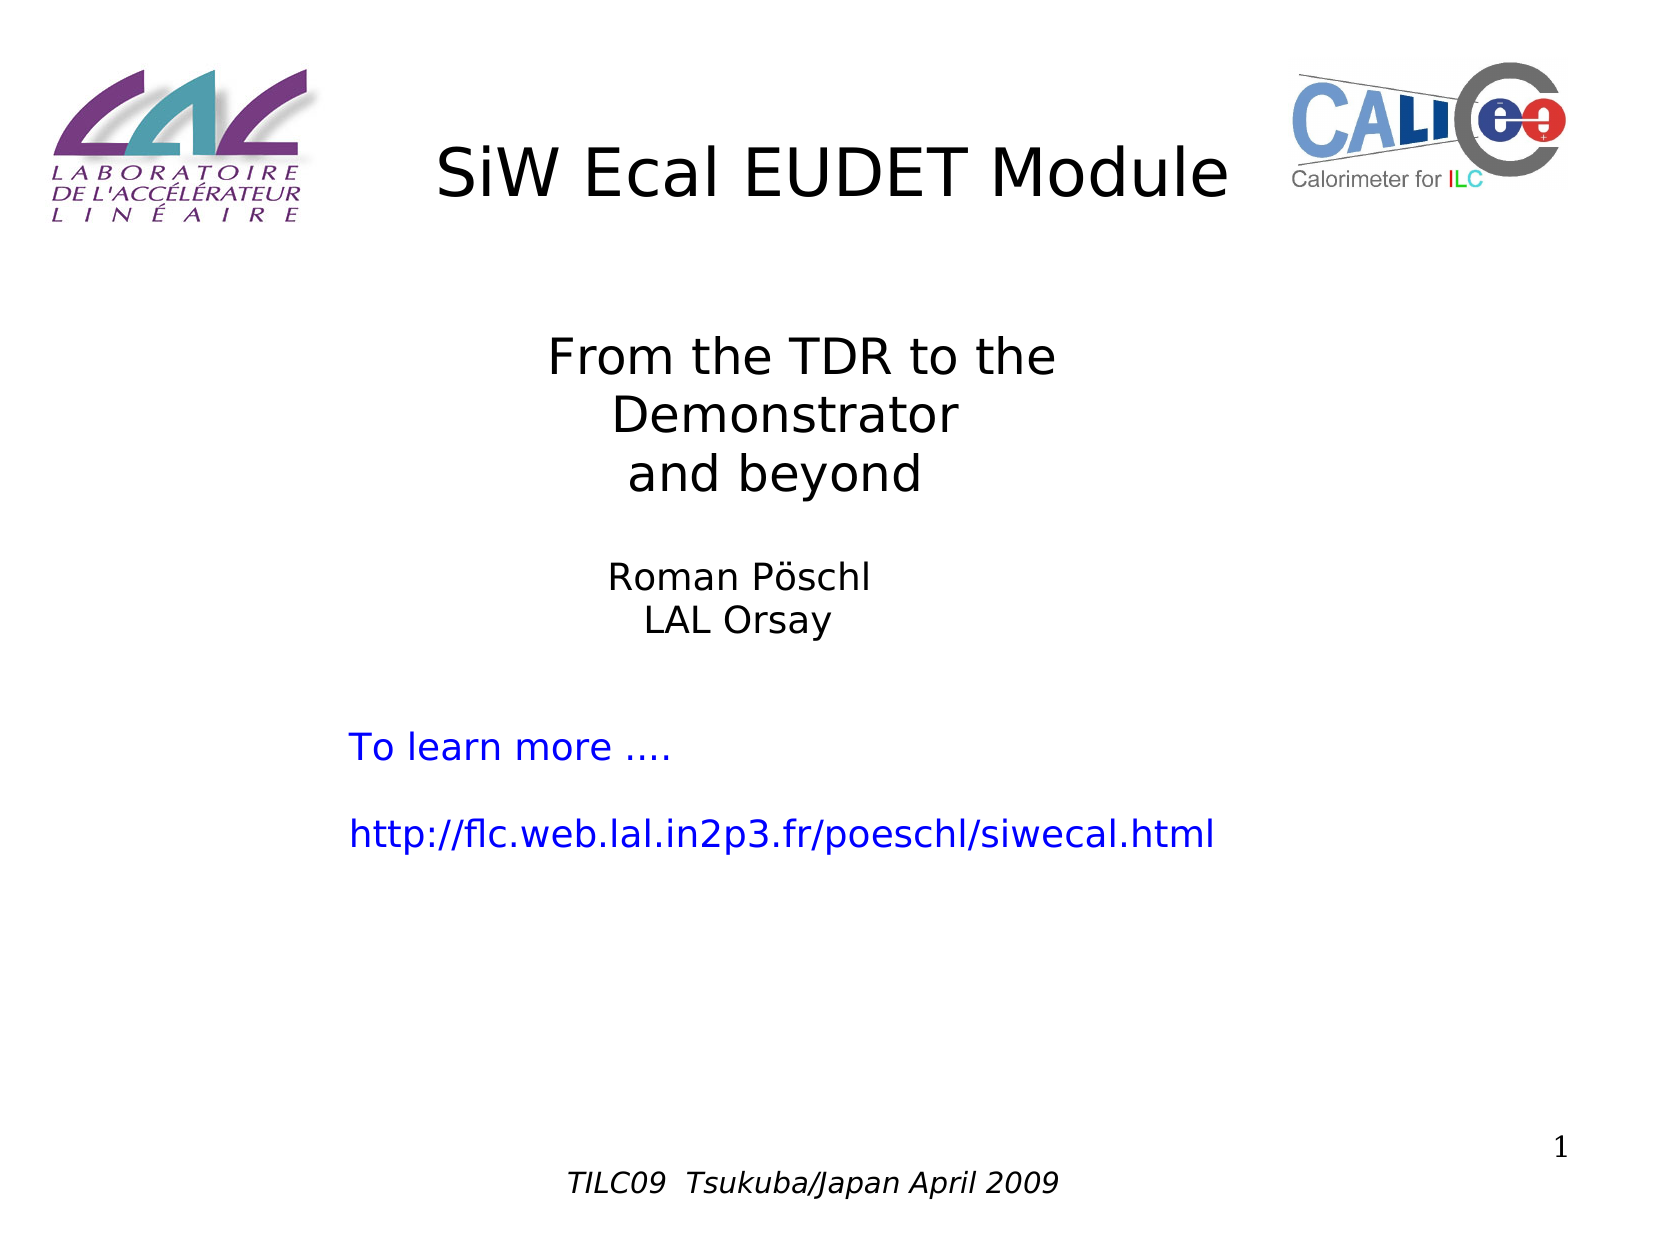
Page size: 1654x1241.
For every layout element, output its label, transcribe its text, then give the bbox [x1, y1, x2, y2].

text_box To learn more .... http://flc.web.lal.in2p3.fr/poeschl/siwecal.html [334, 718, 1213, 864]
picture [1288, 57, 1568, 190]
picture [45, 63, 325, 228]
text_box SiW Ecal EUDET Module From the TDR to the Demonstrator and beyond [420, 126, 1269, 511]
text_box Roman Pöschl LAL Orsay [412, 548, 1132, 738]
